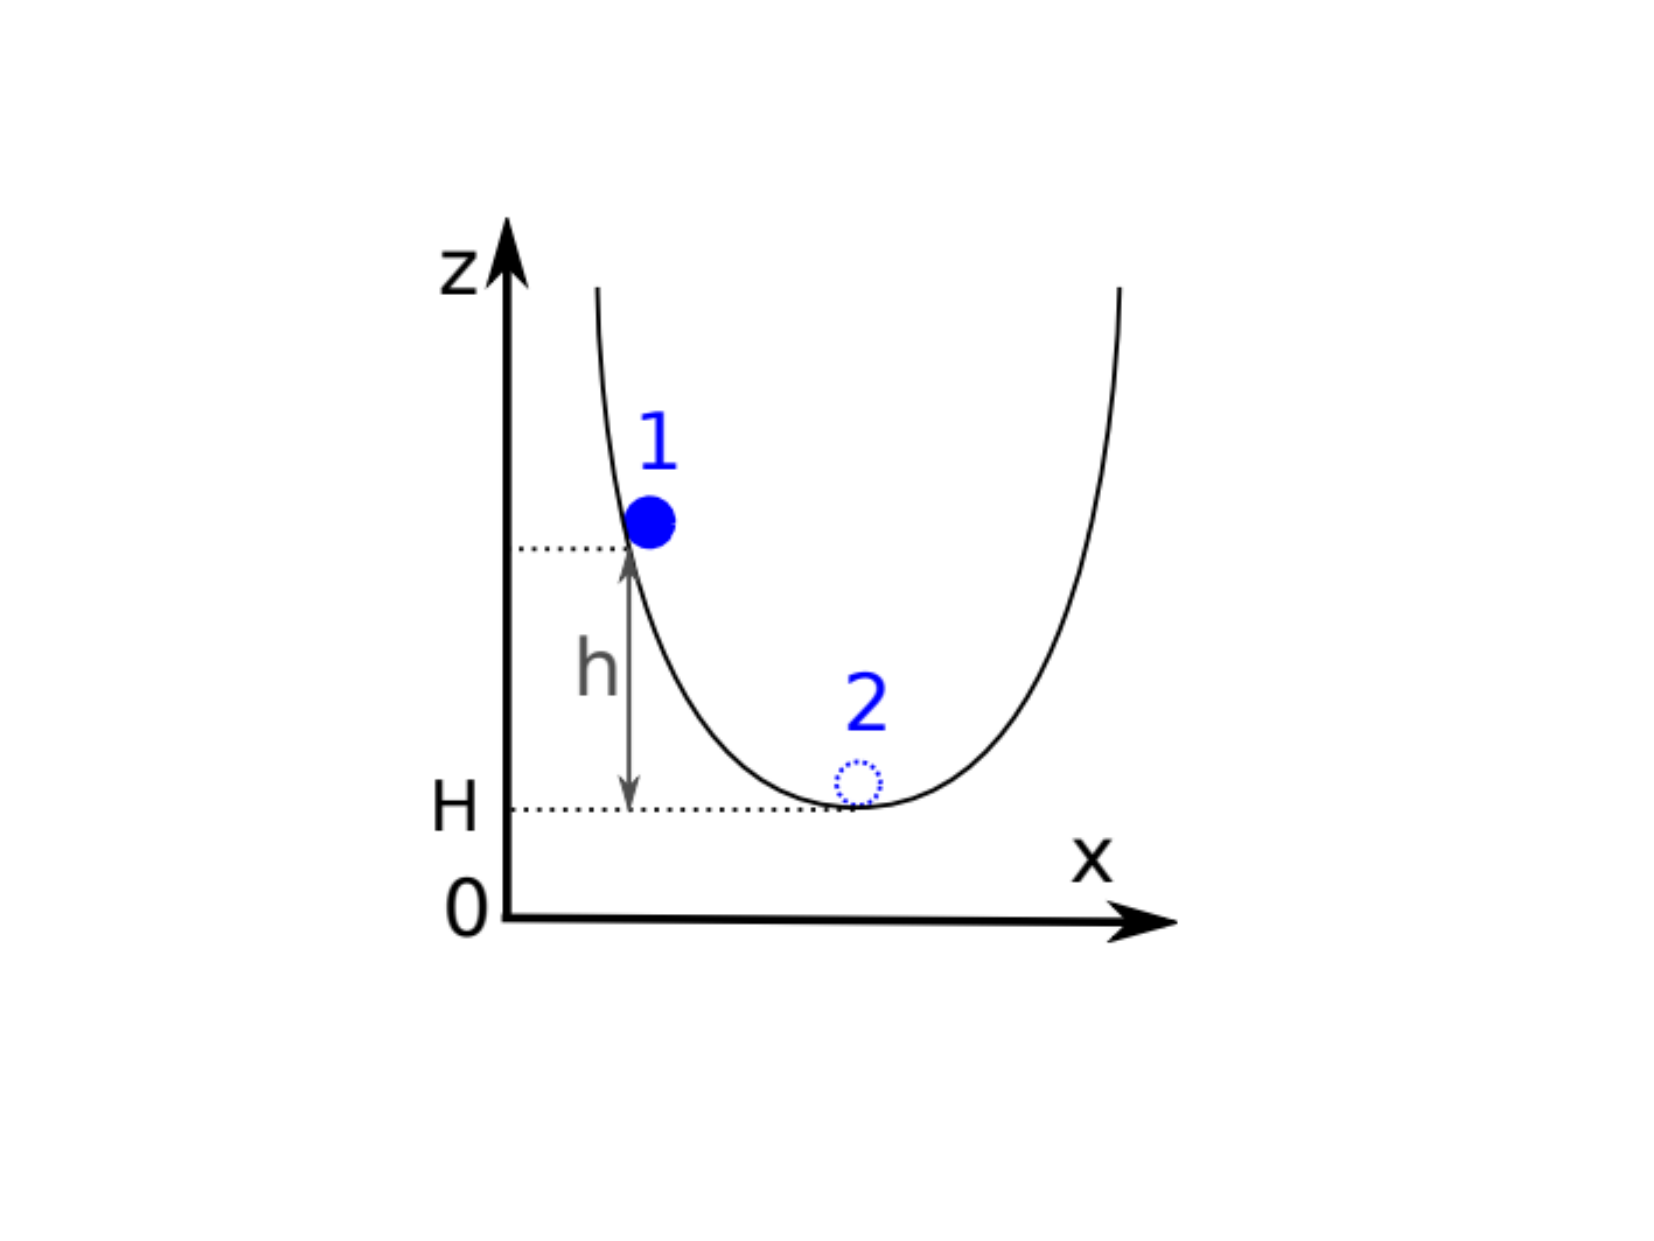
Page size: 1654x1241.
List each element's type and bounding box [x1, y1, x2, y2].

picture [389, 204, 1220, 969]
